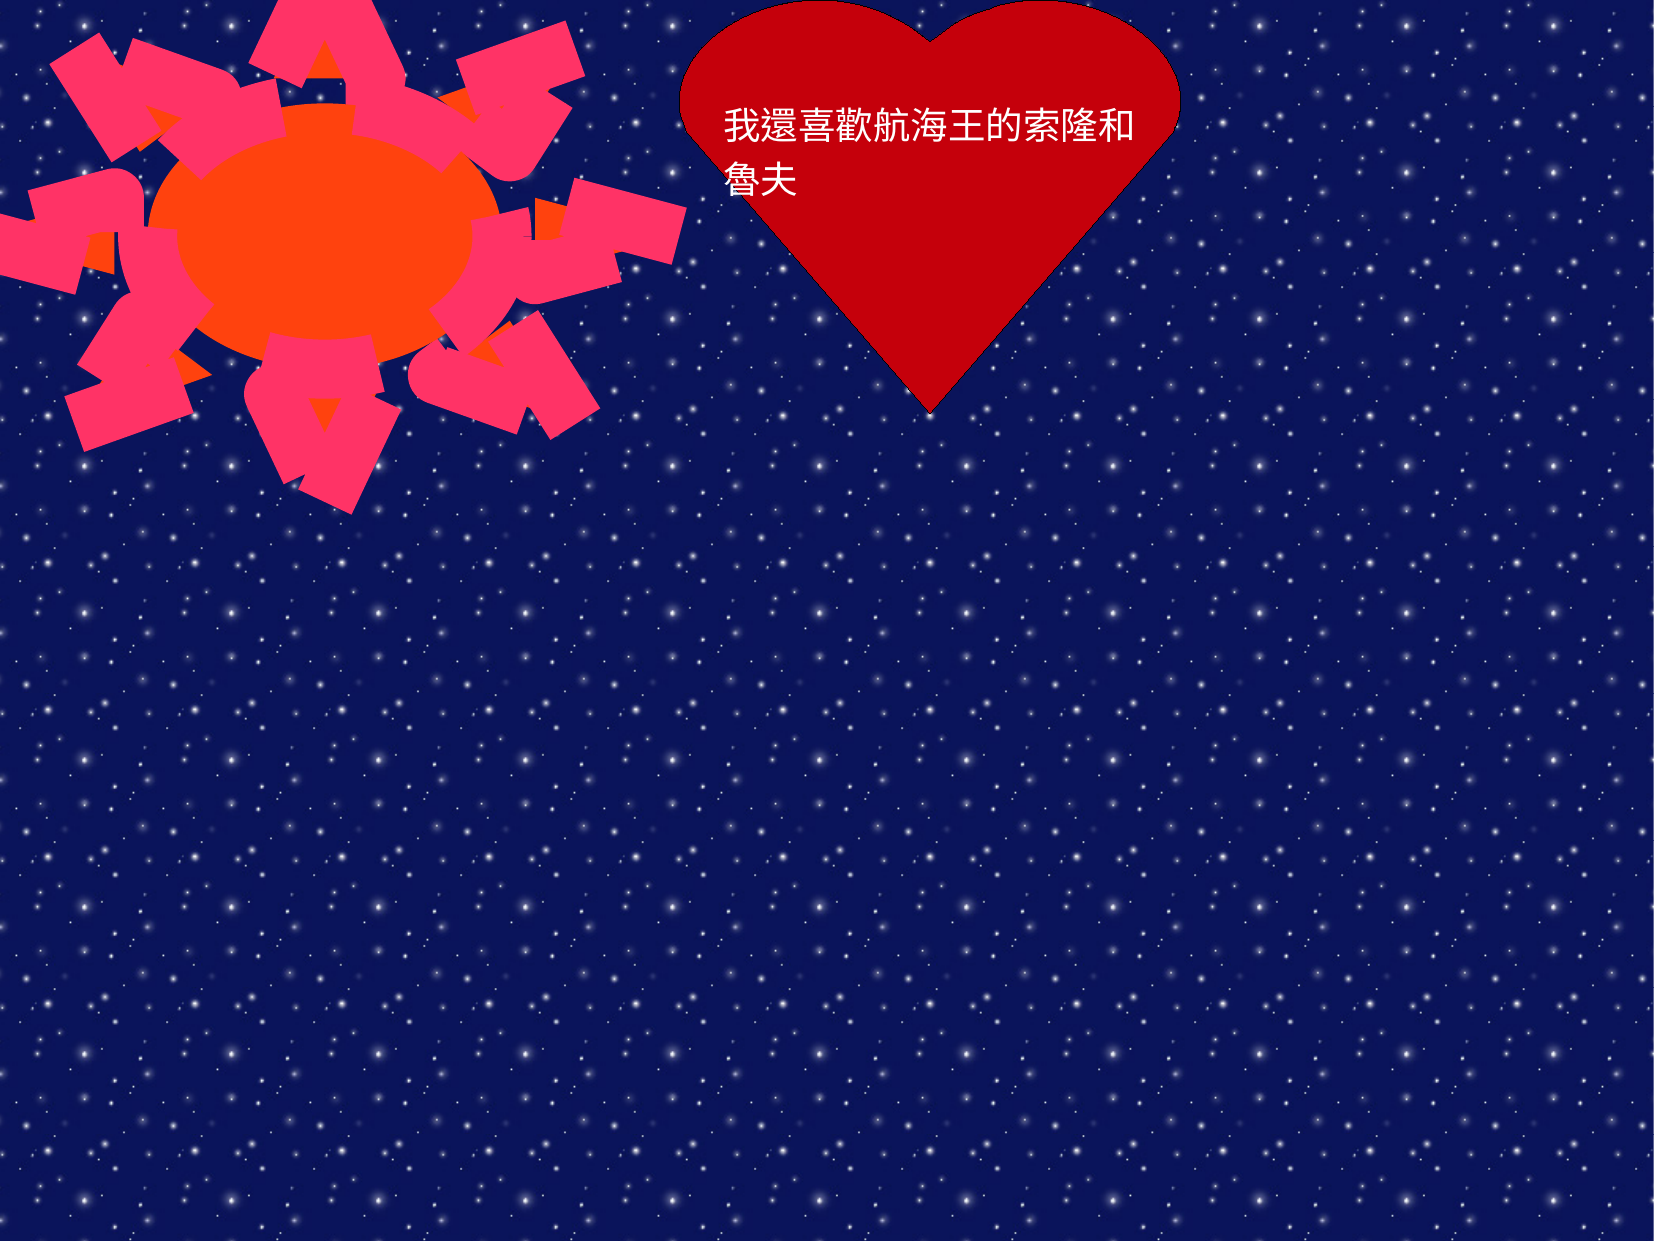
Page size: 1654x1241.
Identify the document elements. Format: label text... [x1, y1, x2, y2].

text_box [147, 103, 503, 370]
picture [0, 0, 1654, 1241]
text_box 我還喜歡航海王的索隆和魯夫 [708, 88, 1182, 239]
text_box [679, 0, 1180, 157]
text_box [437, 48, 576, 152]
text_box [0, 197, 115, 275]
text_box [273, 0, 376, 79]
text_box [74, 320, 213, 425]
picture [838, 0, 1022, 40]
text_box [779, 239, 1081, 383]
text_box [74, 48, 213, 152]
text_box [437, 320, 550, 383]
text_box [535, 197, 680, 275]
